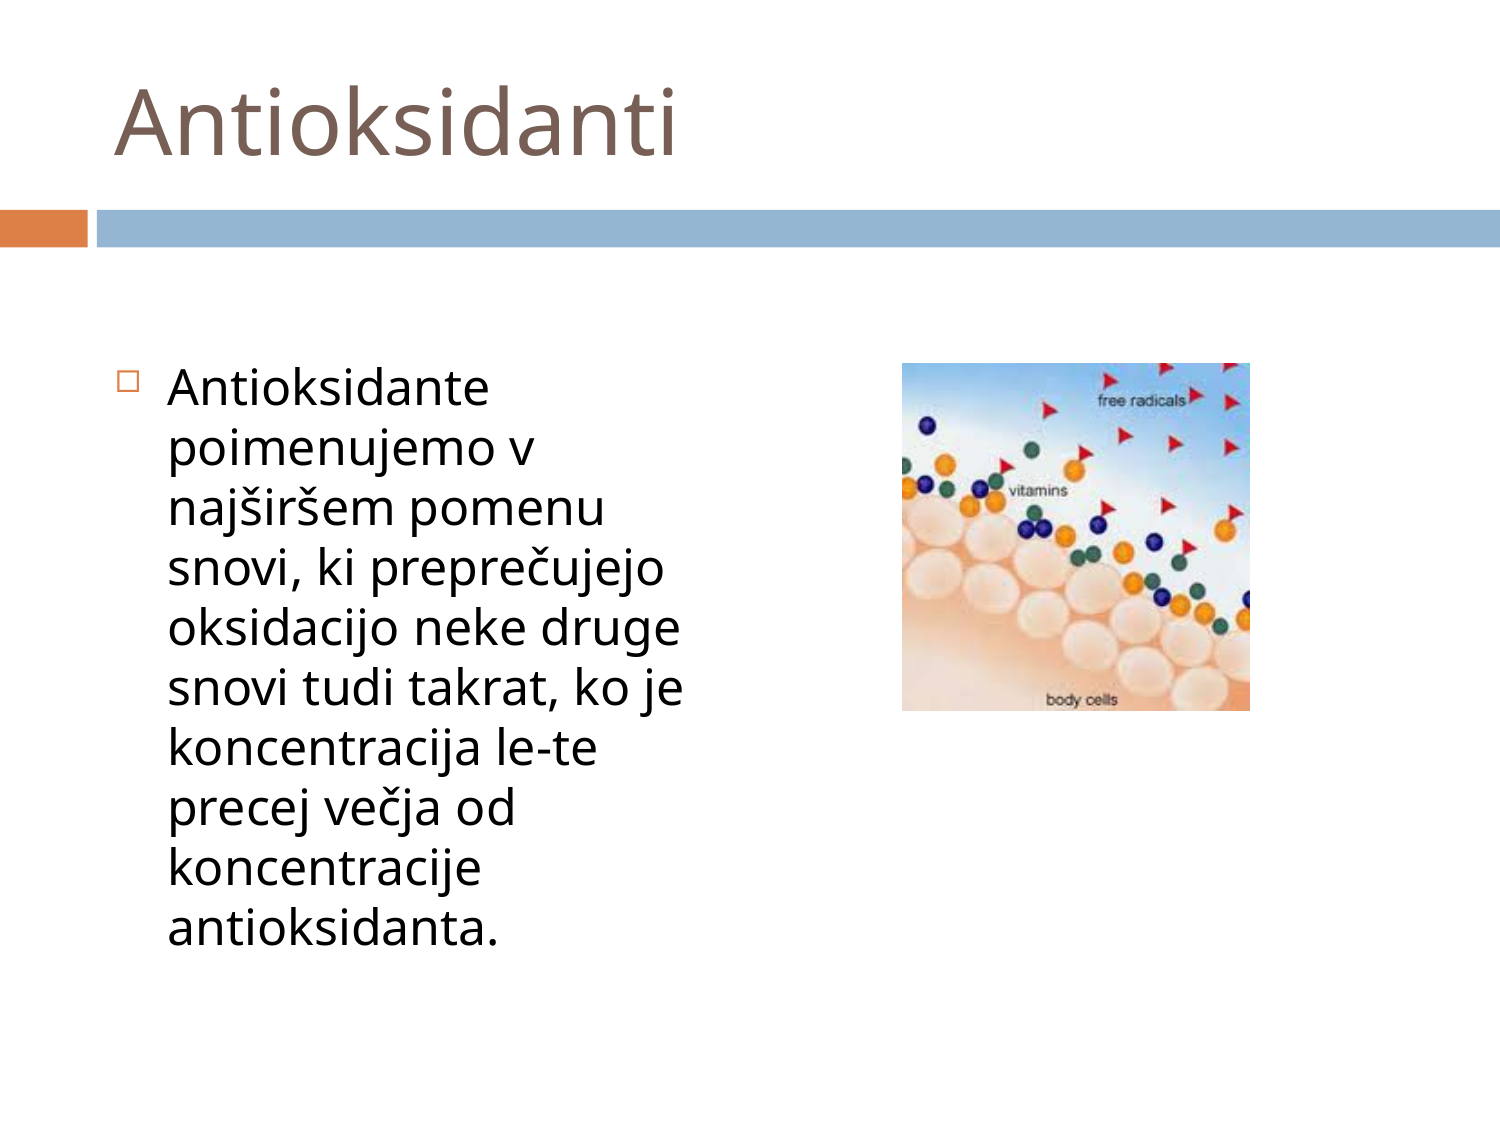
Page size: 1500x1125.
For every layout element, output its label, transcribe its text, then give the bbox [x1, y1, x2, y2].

title Antioksidanti [99, 37, 1438, 201]
list Antioksidante poimenujemo v najširšem pomenu snovi, ki preprečujejo oksidacijo neke druge snovi tudi takrat, ko je koncentracija le-te precej večja od koncentracije antioksidanta. [99, 260, 738, 1011]
list [794, 260, 1433, 1011]
picture [902, 363, 1250, 711]
